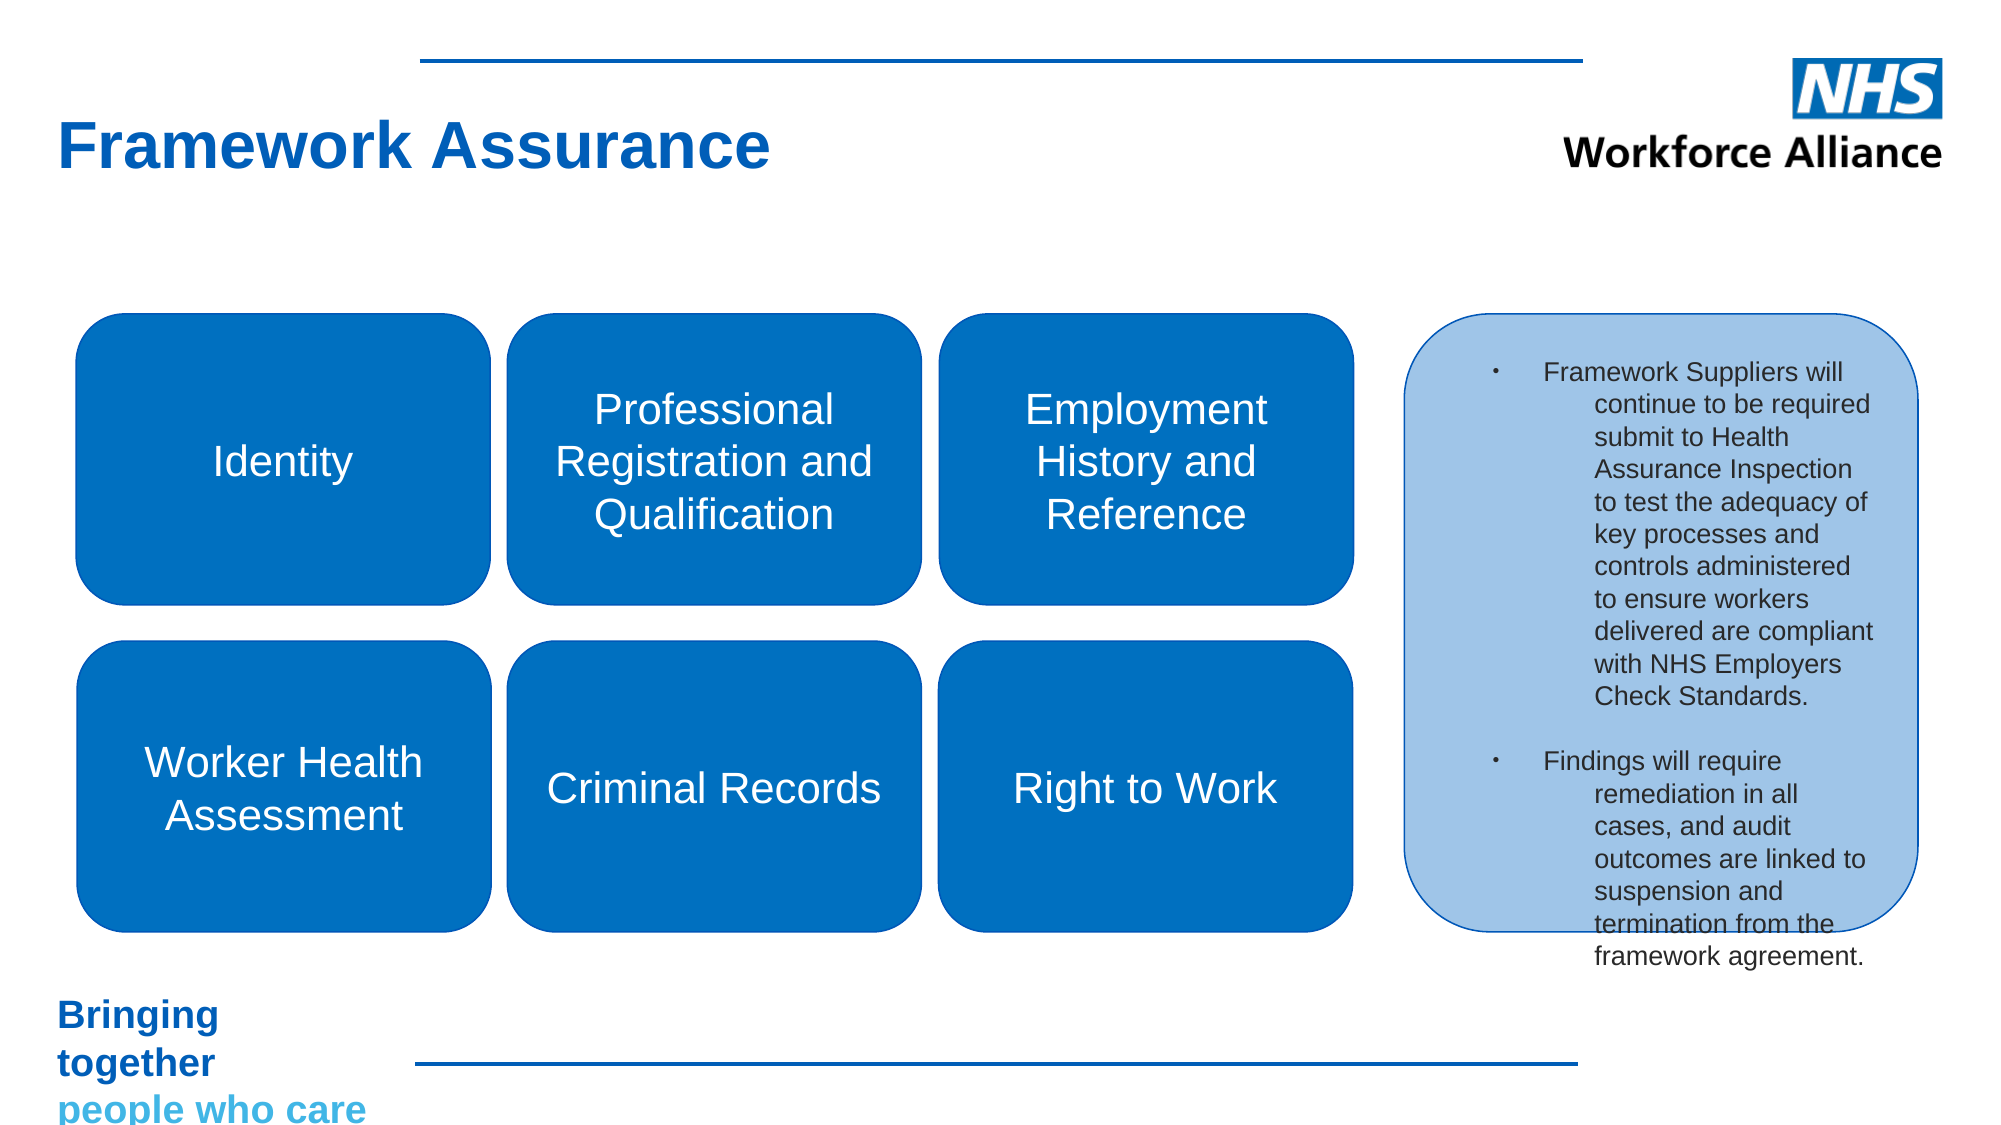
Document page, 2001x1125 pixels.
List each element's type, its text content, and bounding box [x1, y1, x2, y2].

text_box Employment History and Reference [939, 313, 1354, 605]
text_box Bringing together people who care [56, 989, 382, 1069]
text_box Worker Health Assessment [77, 641, 492, 932]
text_box Identity [76, 313, 491, 605]
picture [1563, 59, 1943, 168]
text_box Right to Work [938, 641, 1353, 932]
text_box Framework Suppliers will continue to be required submit to Health Assurance Inspection to test the adequacy of key processes and controls administered to ensure workers delivered are compliant with NHS Employers Check Standards. Findings will require remediation in all cases, and audit outcomes are linked to suspension and termination from the framework agreement. [1404, 313, 1918, 932]
text_box Professional Registration and Qualification [507, 313, 922, 605]
title Framework Assurance [56, 90, 1038, 182]
text_box Criminal Records [507, 641, 922, 932]
